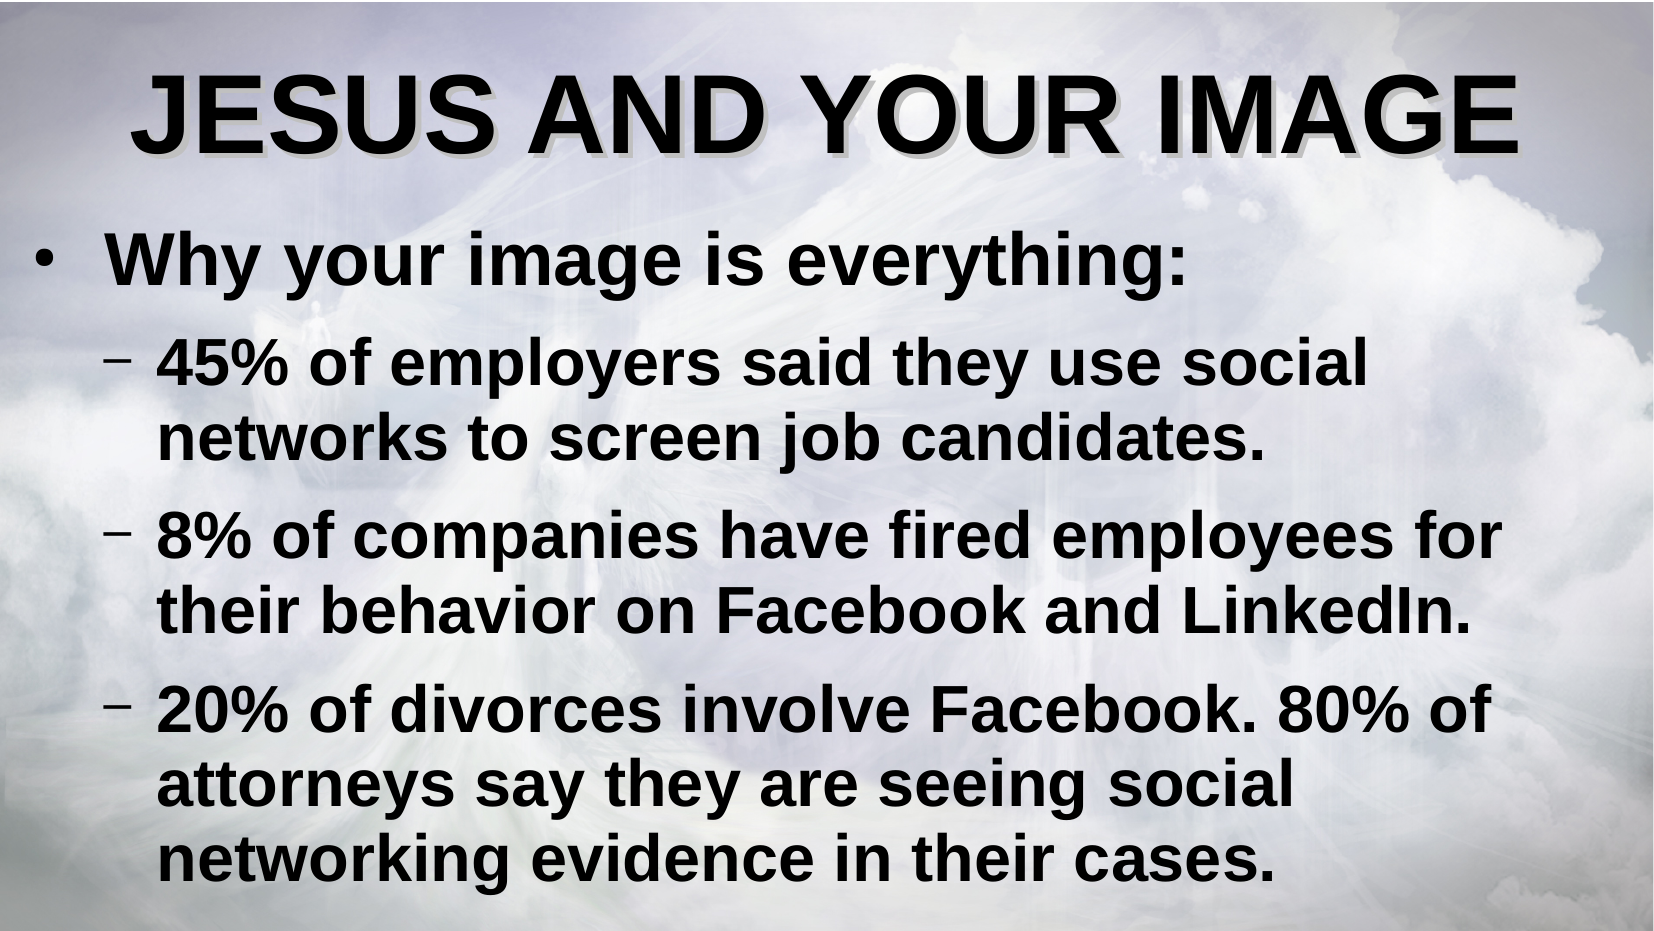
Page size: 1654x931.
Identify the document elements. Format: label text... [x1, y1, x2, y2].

list Why your image is everything: 45% of employers said they use social networks to screen job candidates. 8% of companies have fired employees for their behavior on Facebook and LinkedIn. 20% of divorces involve Facebook. 80% of attorneys say they are seeing social networking evidence in their cases. [15, 217, 1651, 931]
picture [0, 2, 1654, 931]
title JESUS AND YOUR IMAGE [82, 37, 1571, 193]
